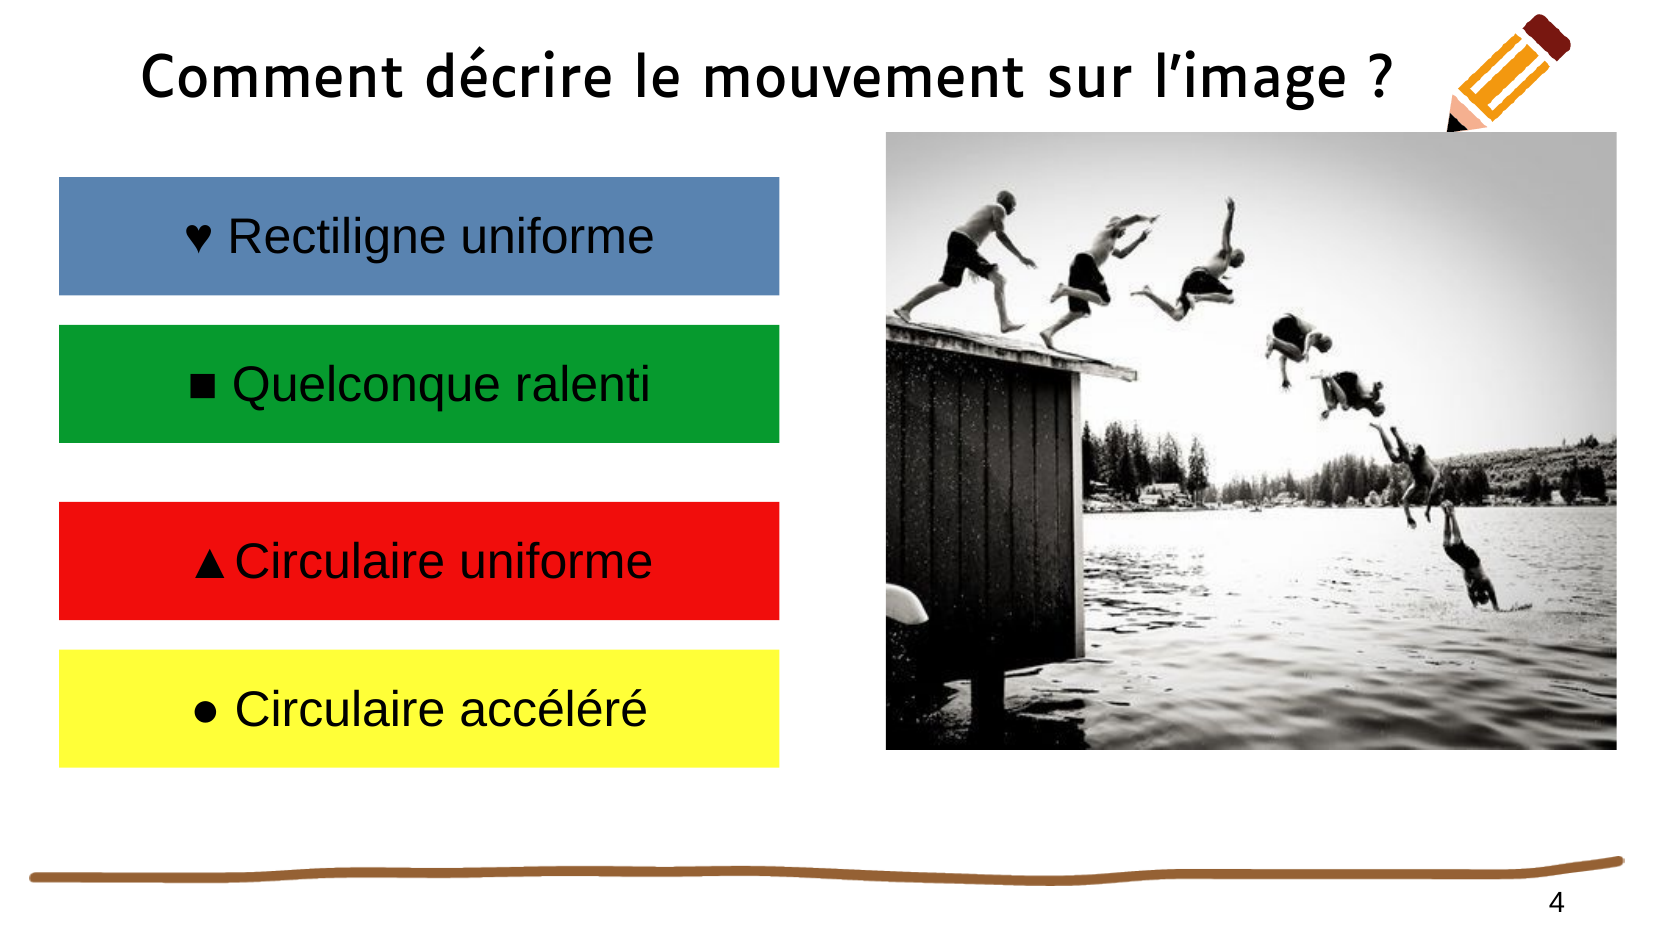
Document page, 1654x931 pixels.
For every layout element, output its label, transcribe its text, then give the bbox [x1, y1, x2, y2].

list ▲Circulaire uniforme [59, 501, 780, 621]
list ♥ Rectiligne uniforme [59, 177, 780, 296]
list ■ Quelconque ralenti [59, 324, 780, 443]
list ● Circulaire accéléré [59, 649, 780, 768]
picture [885, 14, 1617, 751]
picture [29, 856, 1625, 886]
title Comment décrire le mouvement sur l’image ? [88, 29, 1447, 133]
